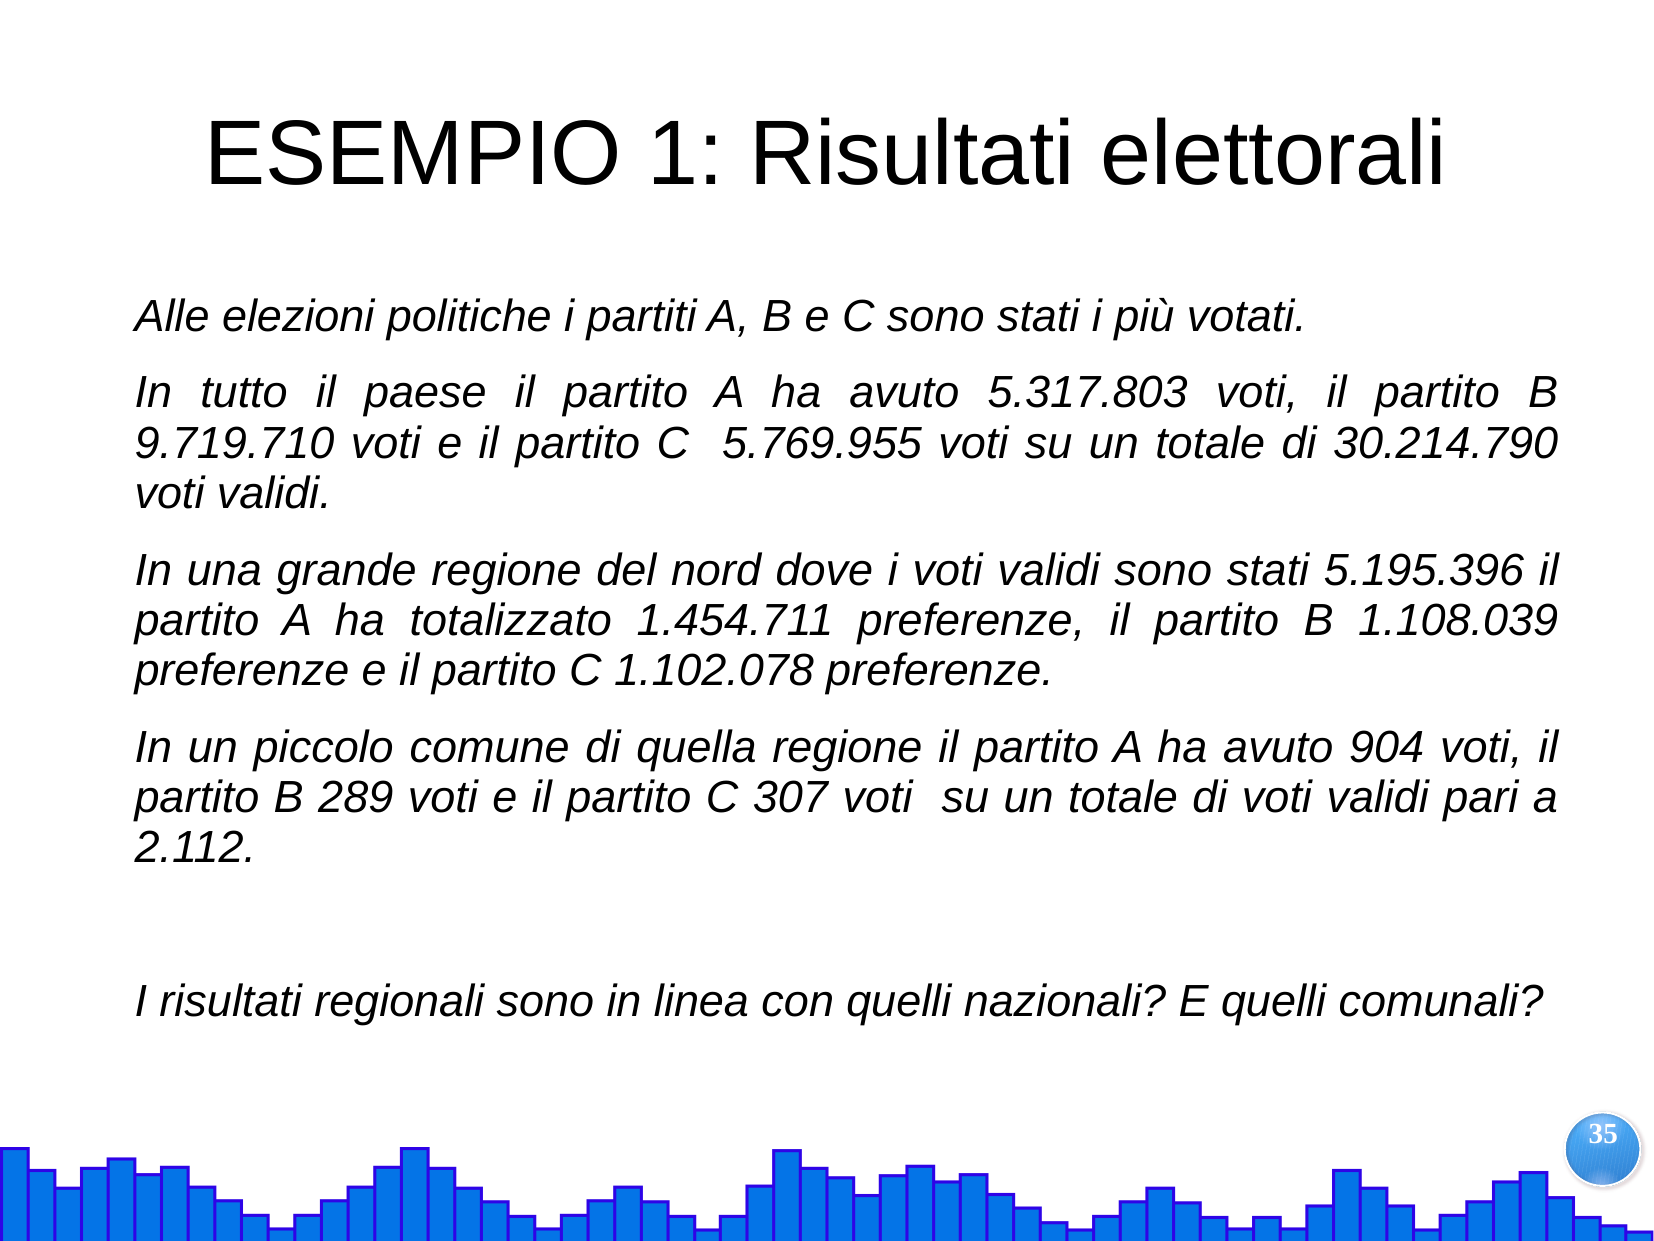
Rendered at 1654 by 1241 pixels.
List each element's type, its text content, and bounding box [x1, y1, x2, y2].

picture [0, 1147, 1654, 1241]
title ESEMPIO 1: Risultati elettorali [82, 49, 1571, 257]
list Alle elezioni politiche i partiti A, B e C sono stati i più votati. In tutto il paese il partito A ha avuto 5.317.803 voti, il partito B 9.719.710 voti e il partito C 5.769.955 voti su un totale di 30.214.790 voti validi. In una grande regione del nord dove i voti validi sono stati 5.195.396 il partito A ha totalizzato 1.454.711 preferenze, il partito B 1.108.039 preferenze e il partito C 1.102.078 preferenze. In un piccolo comune di quella regione il partito A ha avuto 904 voti, il partito B 289 voti e il partito C 307 voti su un totale di voti validi pari a 2.112. I risultati regionali sono in linea con quelli nazionali? E quelli comunali? [70, 290, 1559, 1193]
